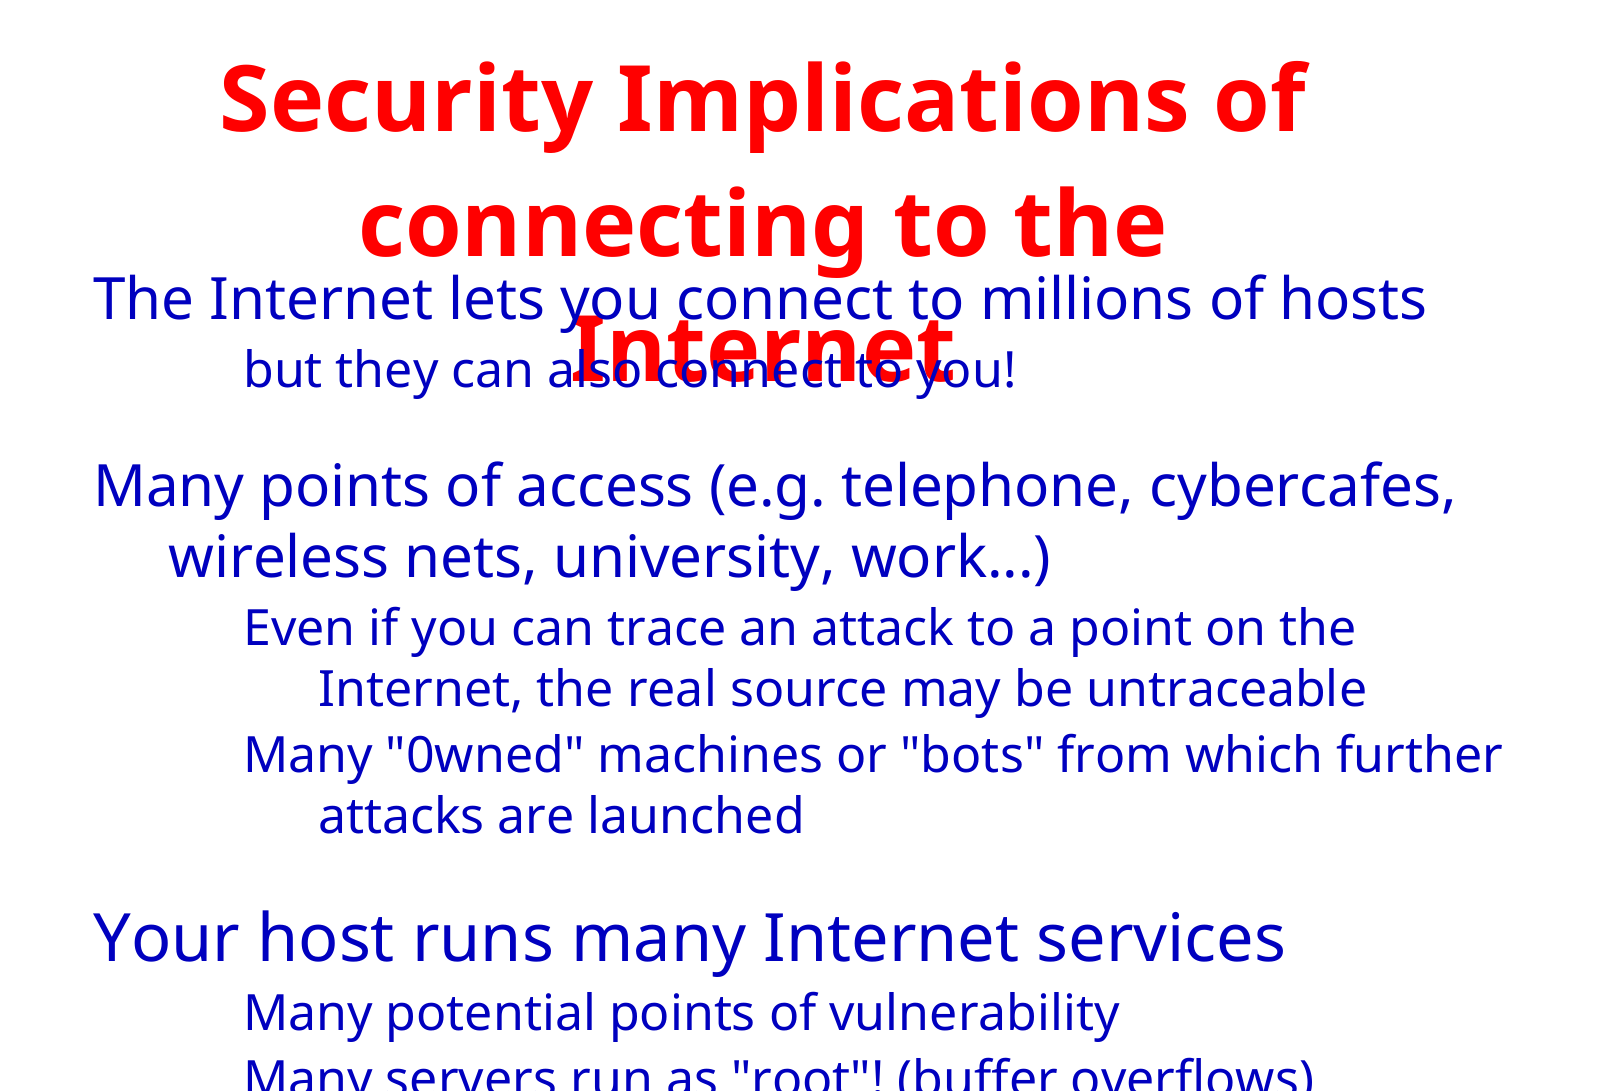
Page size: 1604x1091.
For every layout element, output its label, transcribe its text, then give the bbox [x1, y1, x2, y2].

list The Internet lets you connect to millions of hosts but they can also connect to you! Many points of access (e.g. telephone, cybercafes, wireless nets, university, work...) Even if you can trace an attack to a point on the Internet, the real source may be untraceable Many "0wned" machines or "bots" from which further attacks are launched Your host runs many Internet services Many potential points of vulnerability Many servers run as "root"! (buffer overflows) [93, 262, 1538, 1091]
title Security Implications of connecting to the Internet [194, 33, 1333, 254]
